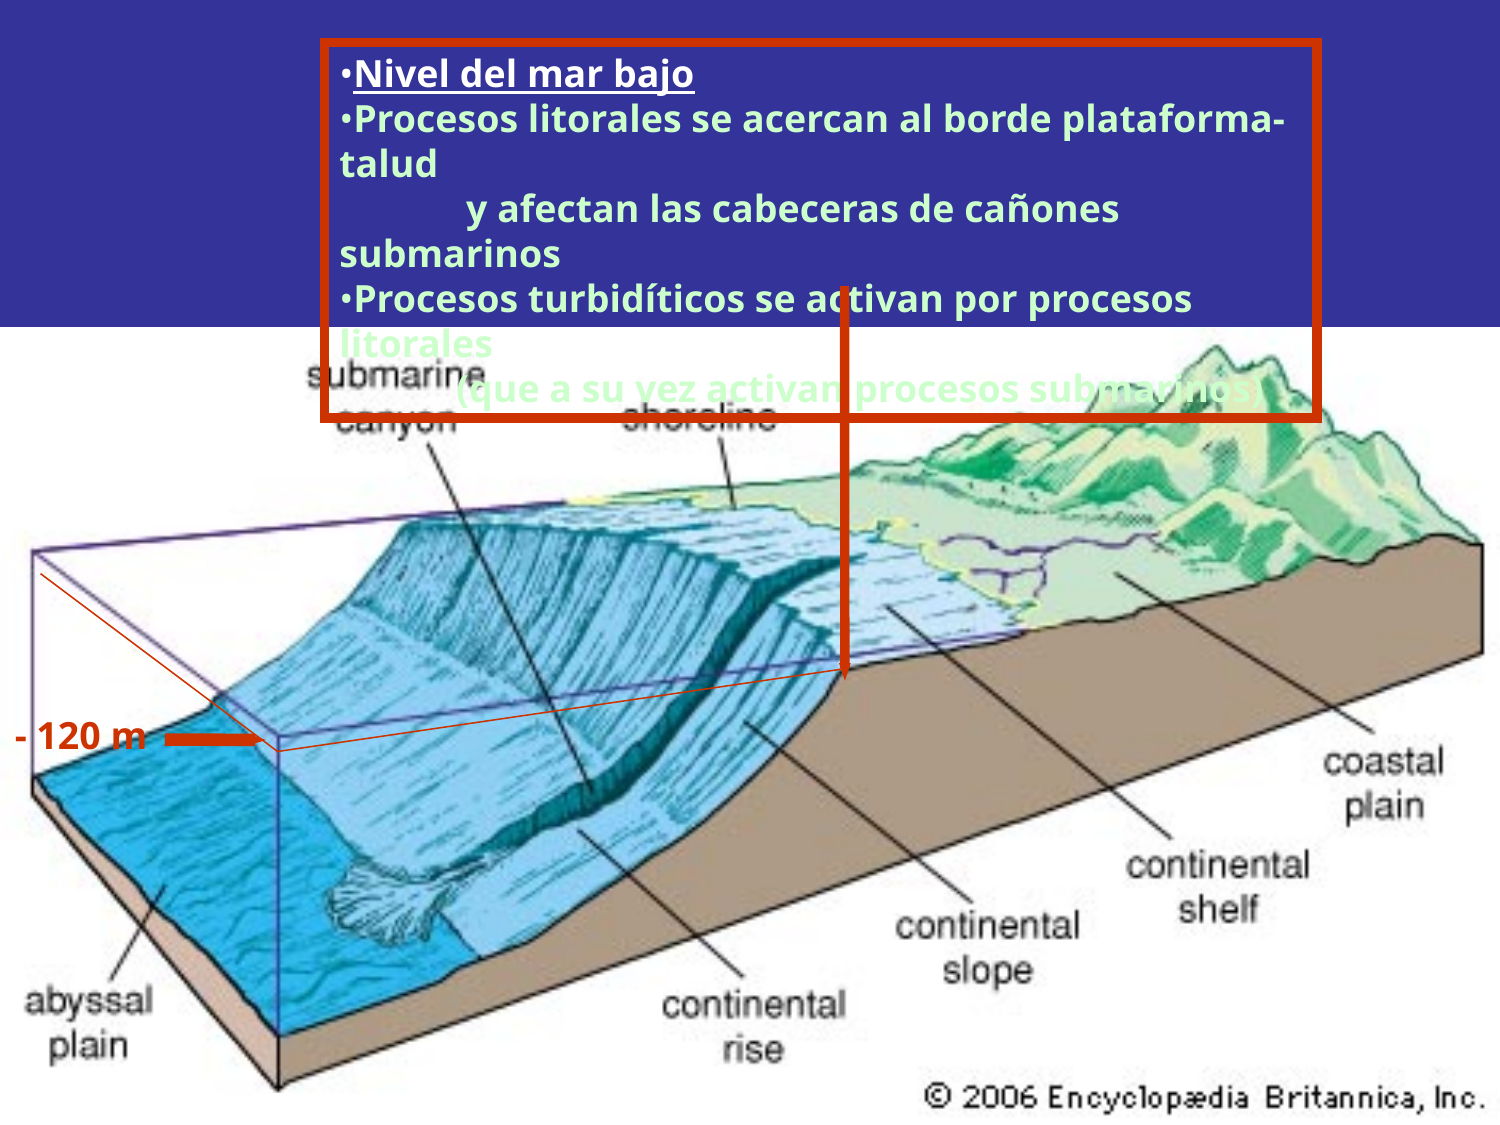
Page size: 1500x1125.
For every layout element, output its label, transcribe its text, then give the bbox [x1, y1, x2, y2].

text_box - 120 m [0, 704, 163, 765]
text_box Nivel del mar bajo Procesos litorales se acercan al borde plataforma-talud y afectan las cabeceras de cañones submarinos Procesos turbidíticos se activan por procesos litorales (que a su vez activan procesos submarinos) [324, 42, 1317, 419]
picture [0, 327, 1500, 1125]
picture [0, 327, 840, 750]
